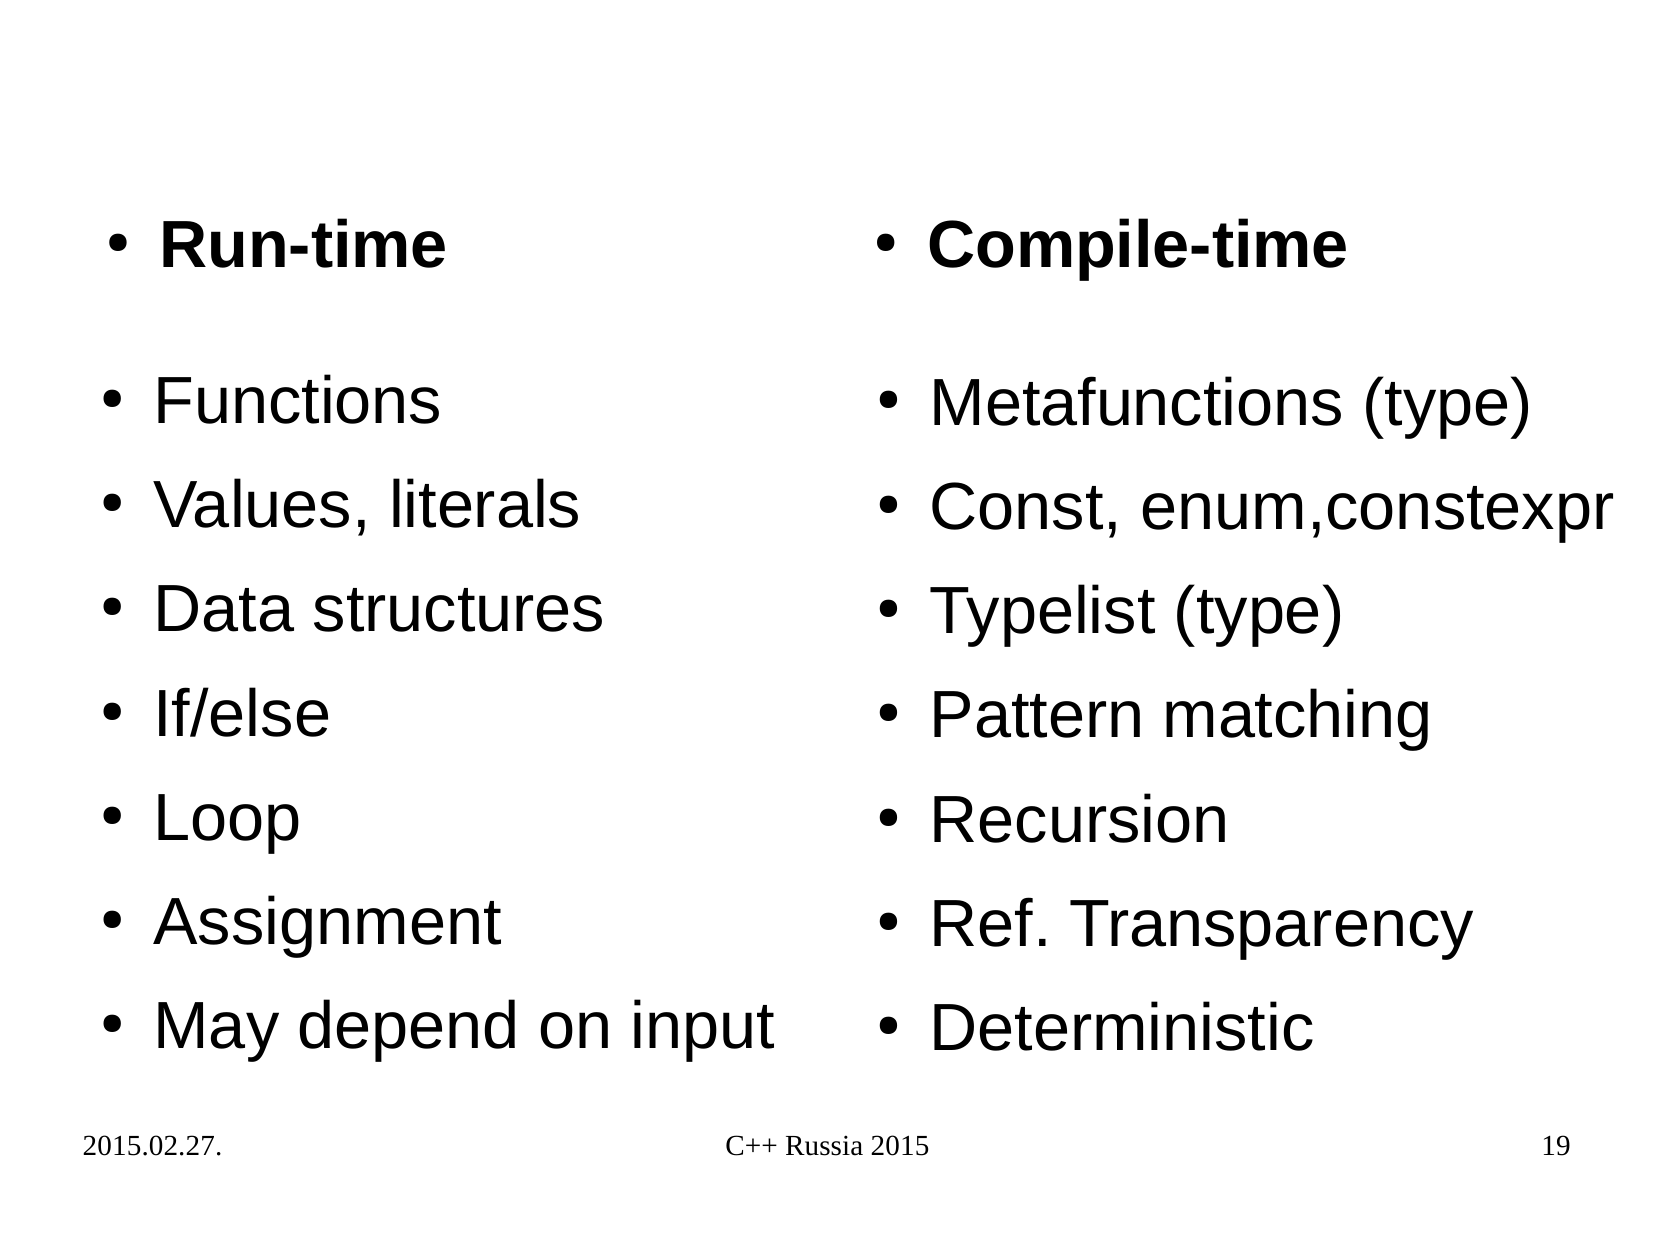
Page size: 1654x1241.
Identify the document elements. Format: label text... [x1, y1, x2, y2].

list Run-time [88, 206, 479, 330]
list Functions Values, literals Data structures If/else Loop Assignment May depend on input [82, 362, 809, 1078]
list Metafunctions (type) Const, enum,constexpr Typelist (type) Pattern matching Recursion Ref. Transparency Deterministic [858, 364, 1651, 1080]
list Compile-time [856, 206, 1388, 330]
